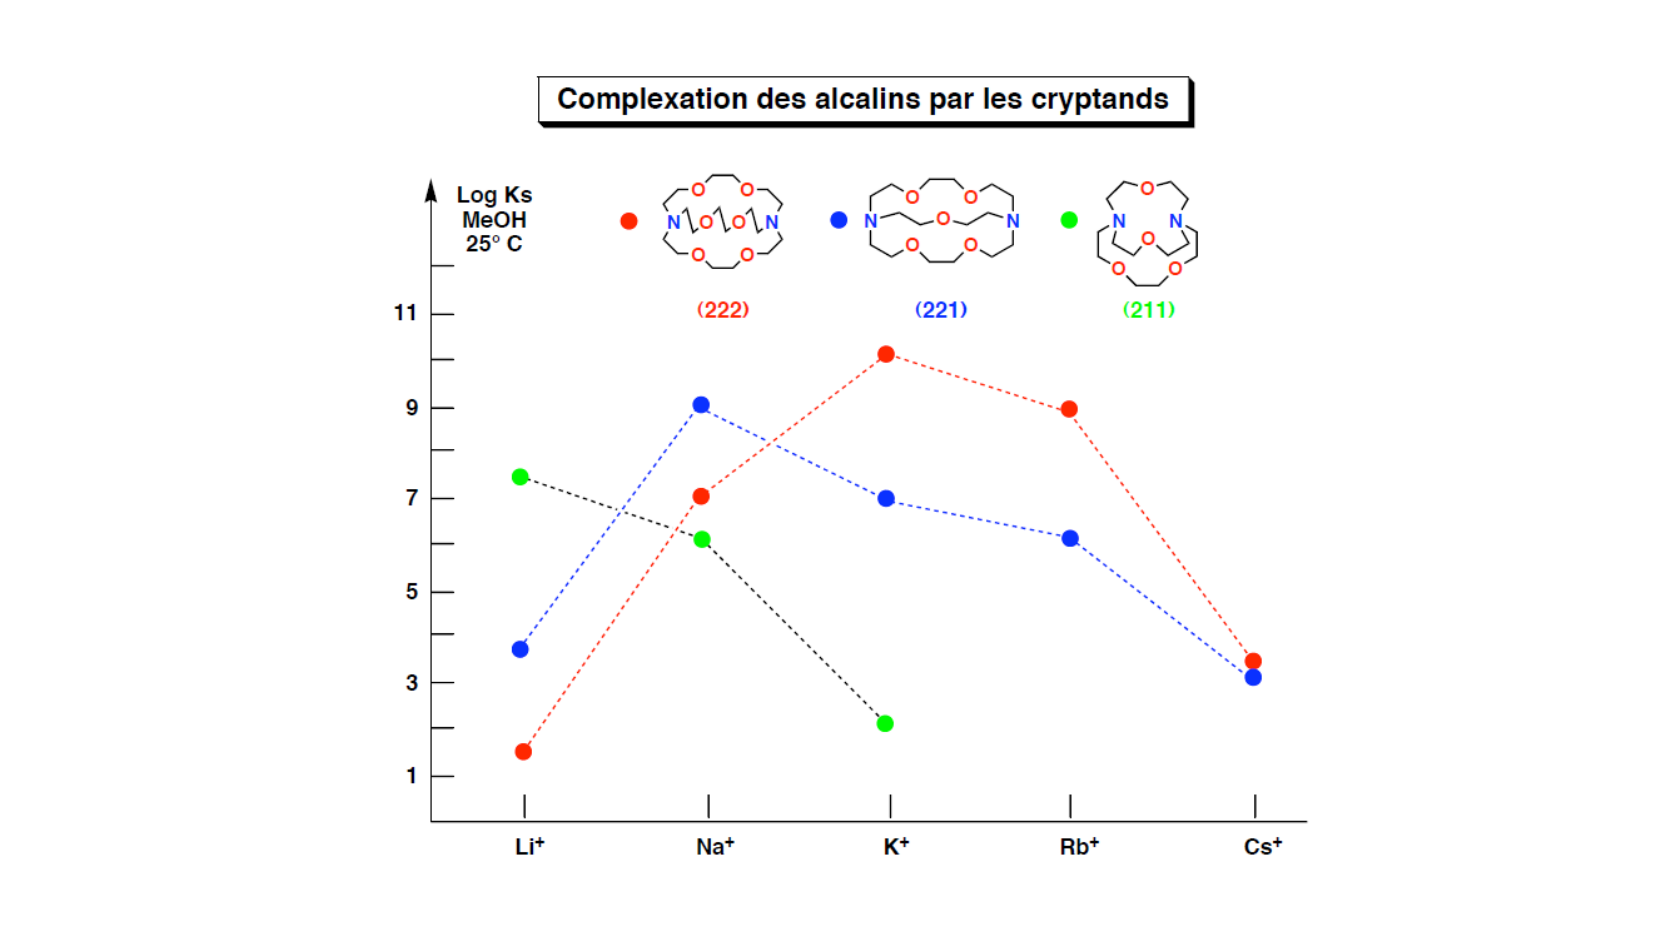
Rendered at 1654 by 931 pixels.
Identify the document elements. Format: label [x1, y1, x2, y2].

picture [373, 30, 1347, 886]
